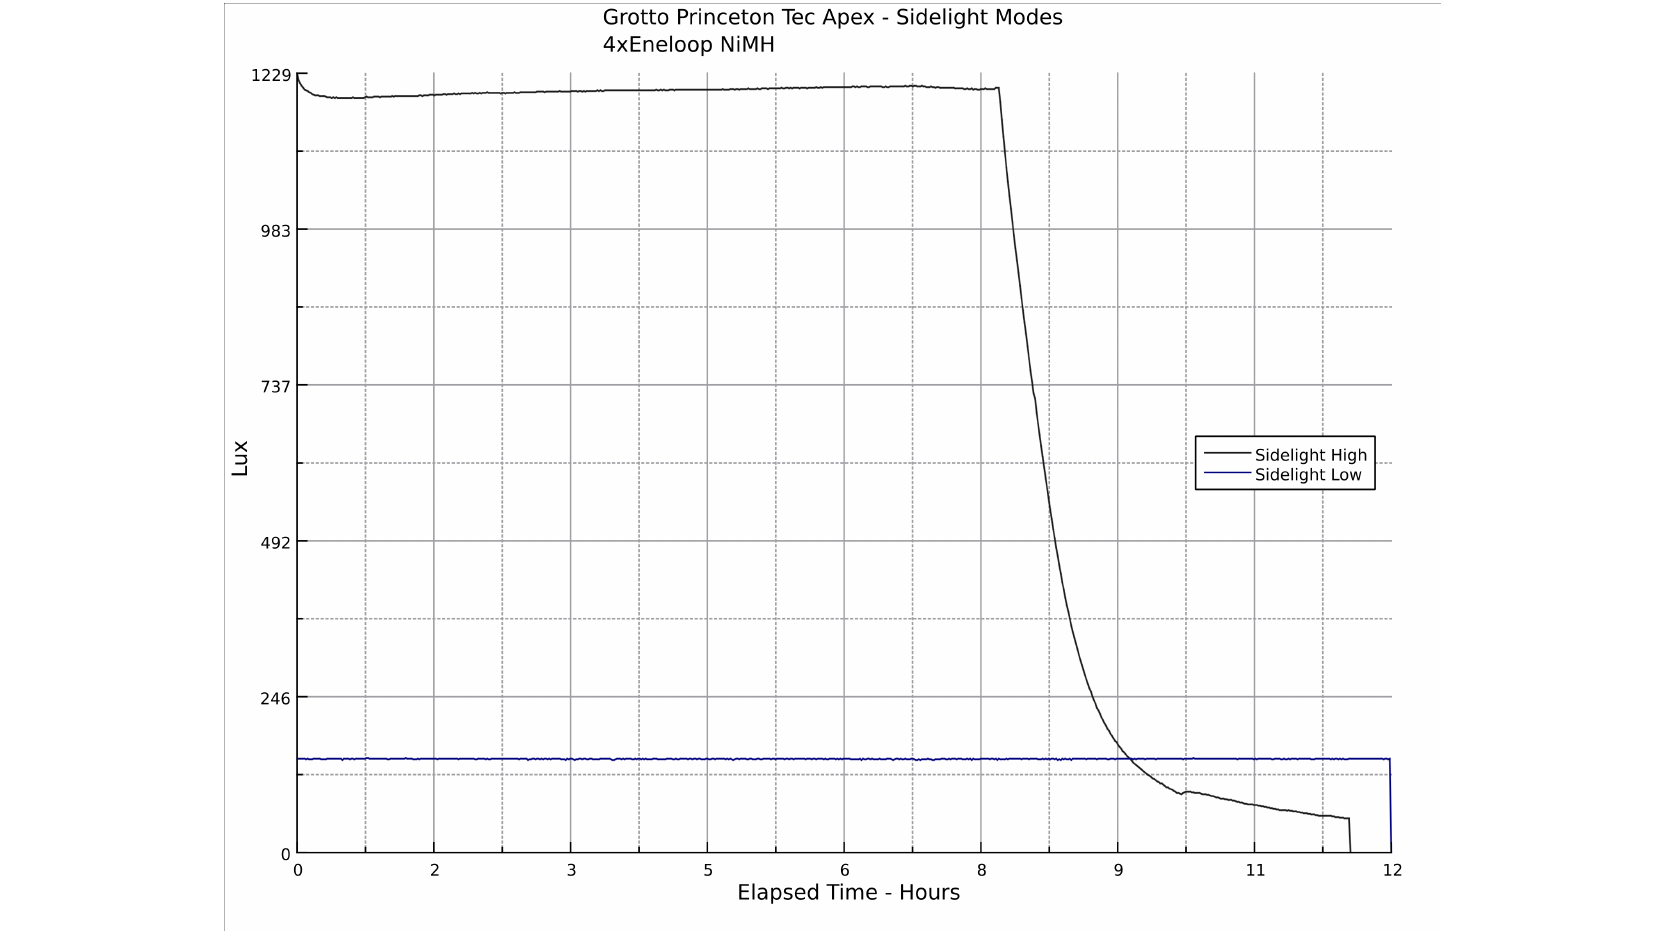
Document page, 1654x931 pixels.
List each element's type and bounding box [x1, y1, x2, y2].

picture [224, 3, 1441, 931]
